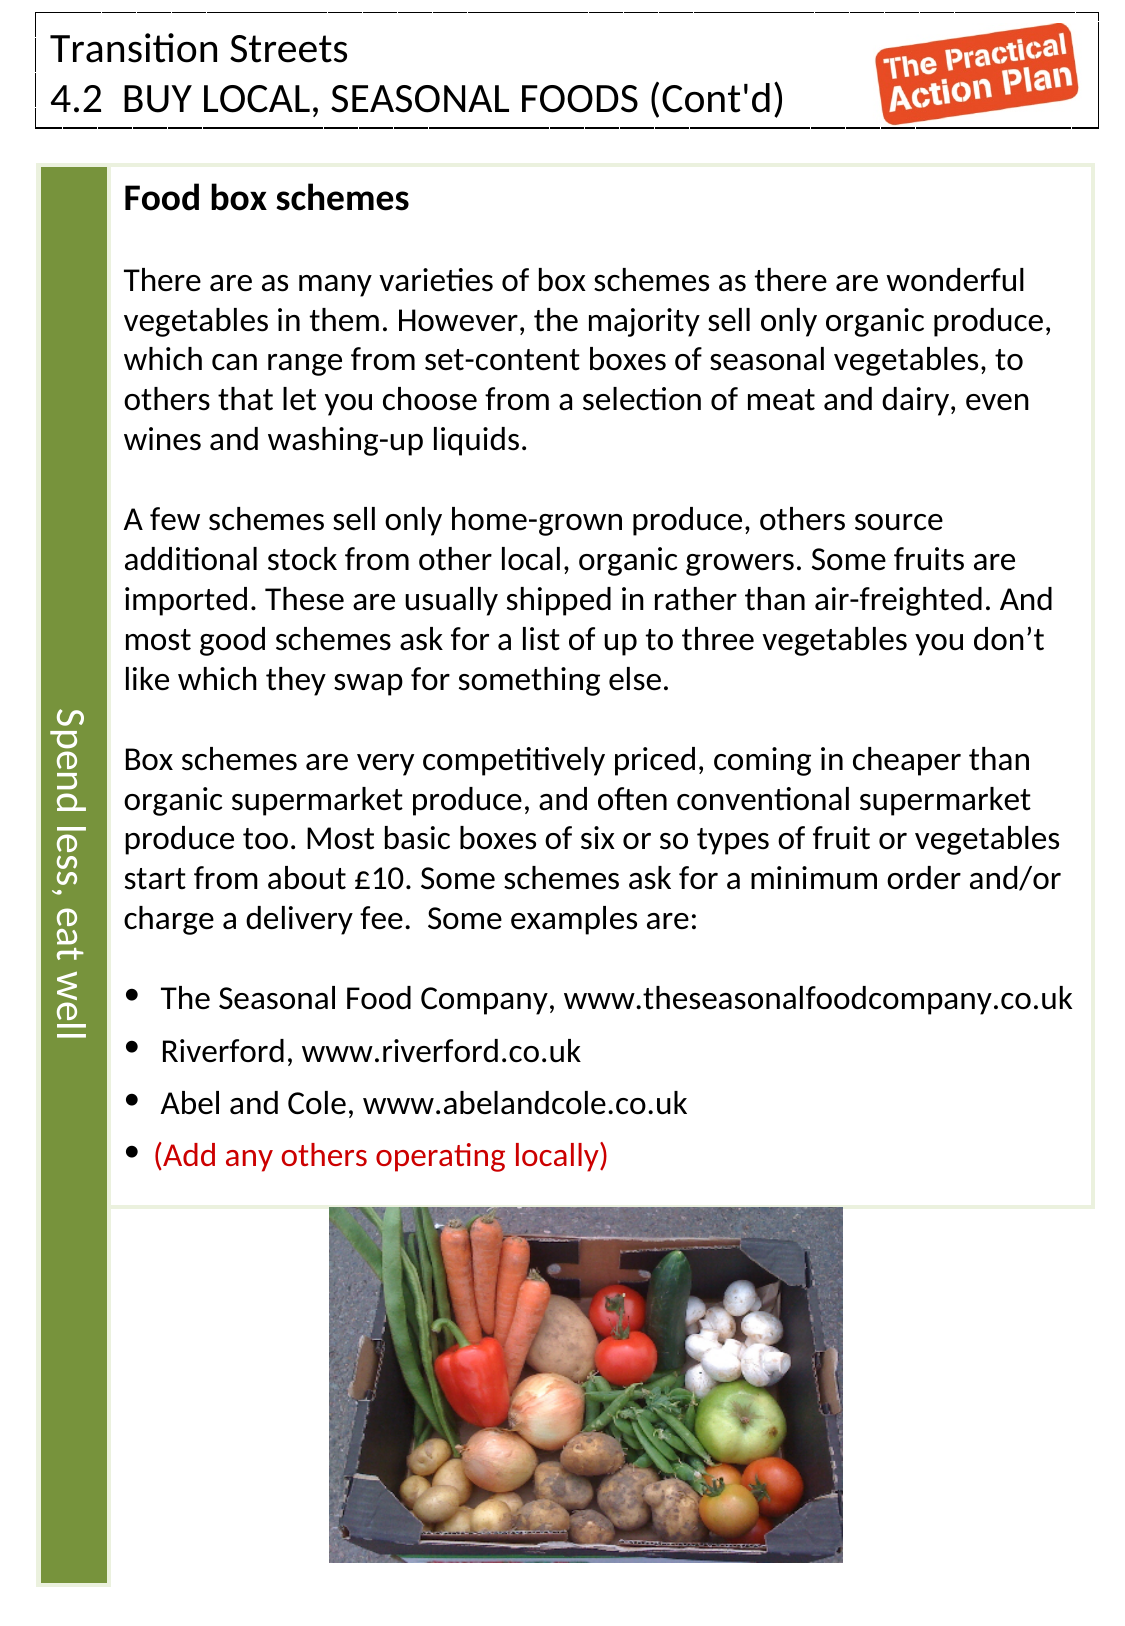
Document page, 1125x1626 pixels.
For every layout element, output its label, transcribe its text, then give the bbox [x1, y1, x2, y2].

text_box Food box schemes There are as many varieties of box schemes as there are wonderful vegetables in them. However, the majority sell only organic produce, which can range from set-content boxes of seasonal vegetables, to others that let you choose from a selection of meat and dairy, even wines and washing-up liquids. A few schemes sell only home-grown produce, others source additional stock from other local, organic growers. Some fruits are imported. These are usually shipped in rather than air-freighted. And most good schemes ask for a list of up to three vegetables you don’t like which they swap for something else. Box schemes are very competitively priced, coming in cheaper than organic supermarket produce, and often conventional supermarket produce too. Most basic boxes of six or so types of fruit or vegetables start from about £10. Some schemes ask for a minimum order and/or charge a delivery fee. Some examples are: The Seasonal Food Company, www.theseasonalfoodcompany.co.uk Riverford, www.riverford.co.uk Abel and Cole, www.abelandcole.co.uk (Add any others operating locally) [109, 165, 1094, 1208]
picture [329, 1207, 843, 1563]
text_box Spend less, eat well [38, 165, 109, 1585]
text_box Transition Streets 4.2 BUY LOCAL, SEASONAL FOODS (Cont'd) [35, 12, 1099, 129]
